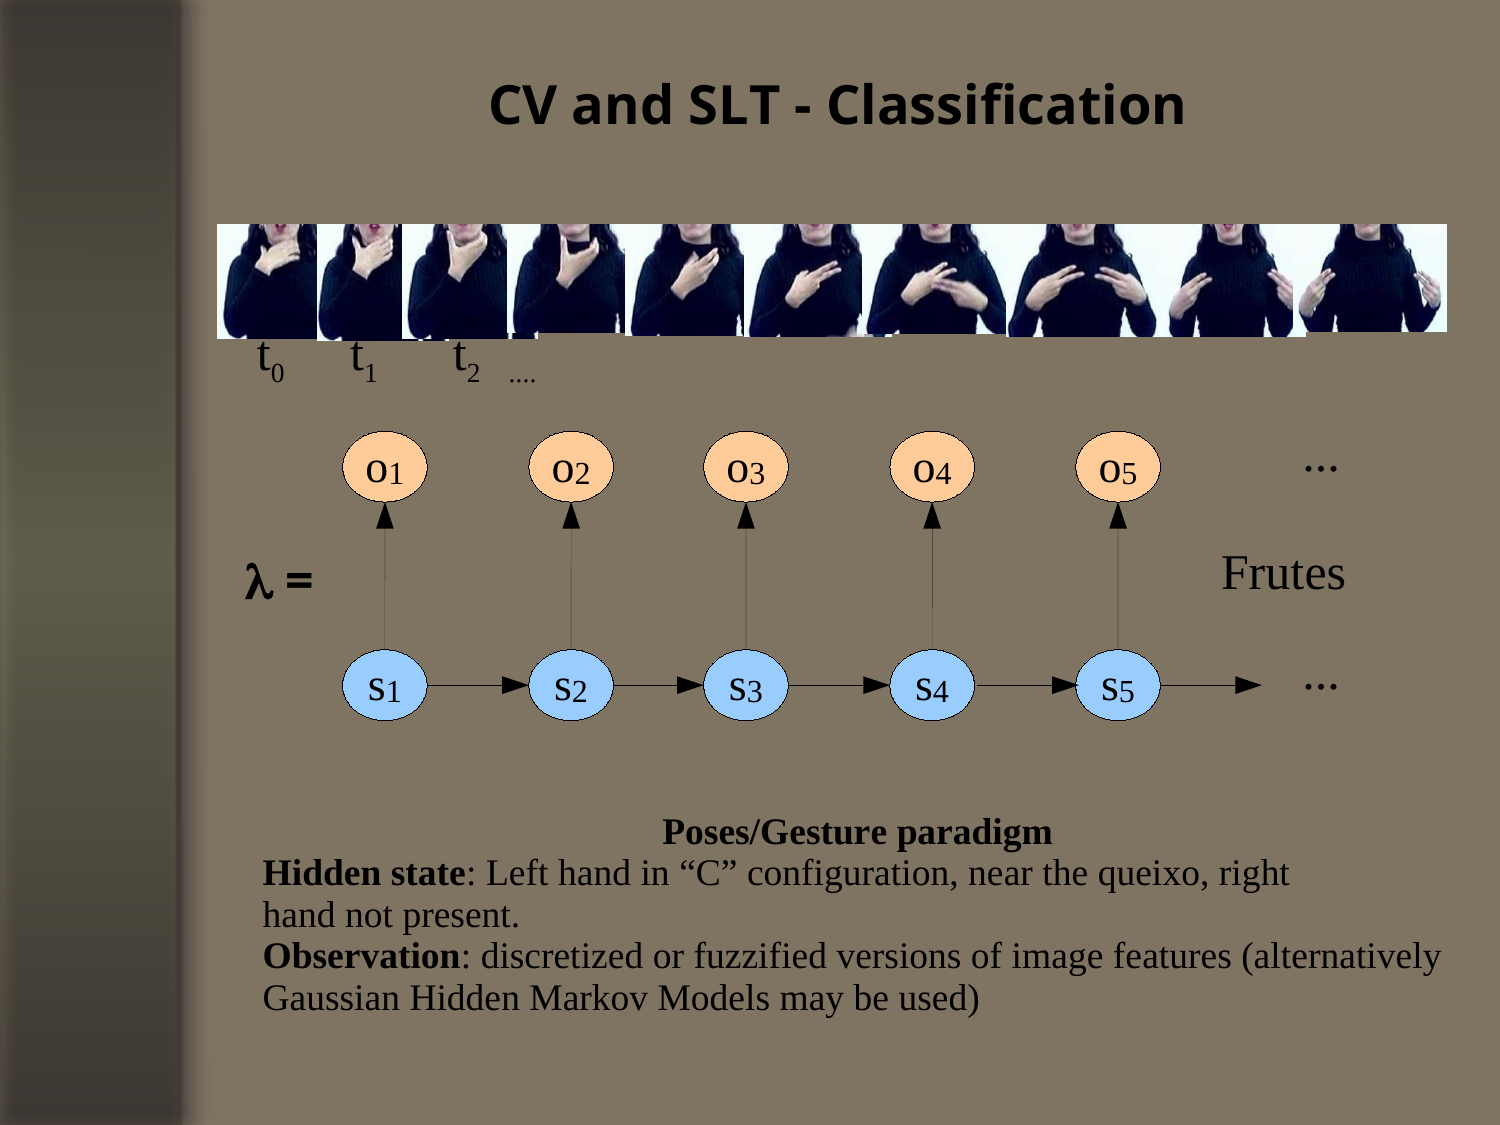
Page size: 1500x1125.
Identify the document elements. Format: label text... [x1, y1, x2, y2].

title CV and SLT - Classification [225, 9, 1451, 198]
text_box Frutes [1206, 537, 1362, 622]
text_box s3 [703, 649, 789, 721]
text_box t0 t1 t2 .... [242, 318, 1424, 408]
text_box o1 [342, 431, 428, 503]
text_box  = [230, 537, 331, 618]
text_box s2 [528, 649, 614, 721]
text_box s4 [889, 649, 975, 721]
text_box o2 [528, 431, 614, 503]
text_box Poses/Gesture paradigm Hidden state: Left hand in “C” configuration, near the queixo, right hand not present. Observation: discretized or fuzzified versions of image features (alternatively Gaussian Hidden Markov Models may be used) [248, 803, 1471, 1092]
text_box o4 [889, 431, 975, 503]
text_box o3 [703, 431, 789, 503]
text_box s5 [1075, 649, 1161, 721]
text_box ... [1287, 637, 1355, 722]
picture [0, 0, 1500, 1125]
text_box o5 [1075, 431, 1161, 503]
text_box ... [1287, 419, 1355, 504]
text_box s1 [342, 649, 428, 721]
